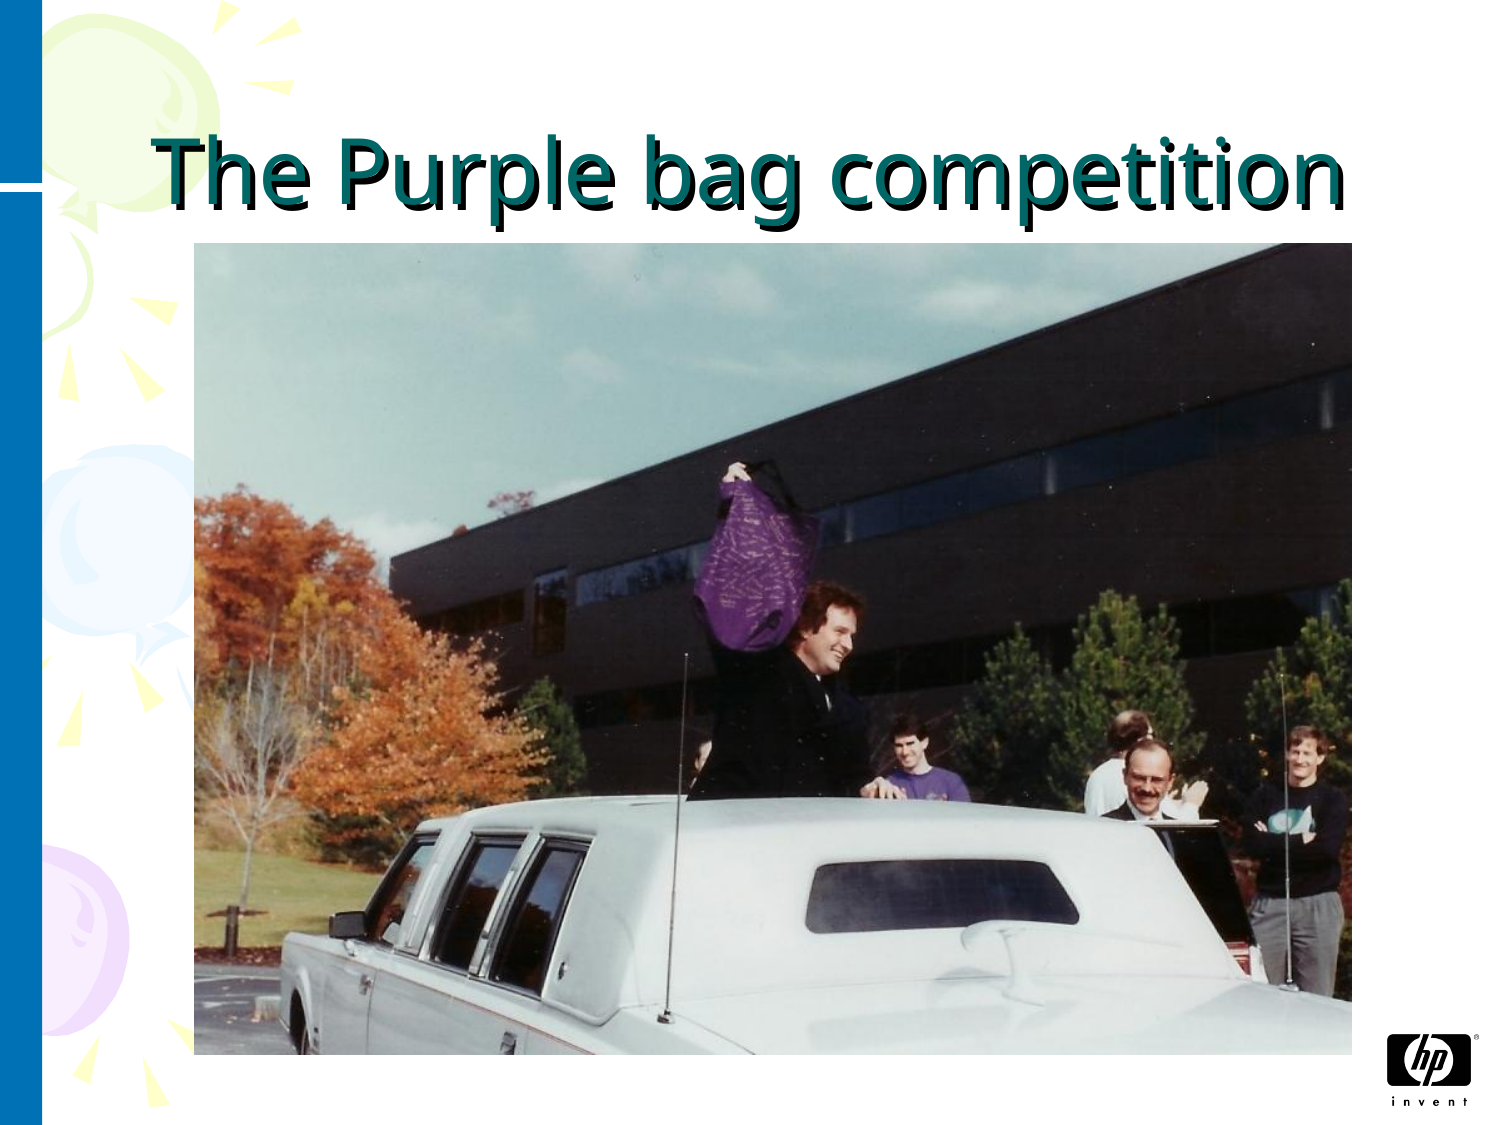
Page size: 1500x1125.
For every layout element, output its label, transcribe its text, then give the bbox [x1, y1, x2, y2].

picture [1387, 1034, 1479, 1106]
picture [194, 243, 1352, 1055]
title The Purple bag competition [72, 16, 1426, 233]
